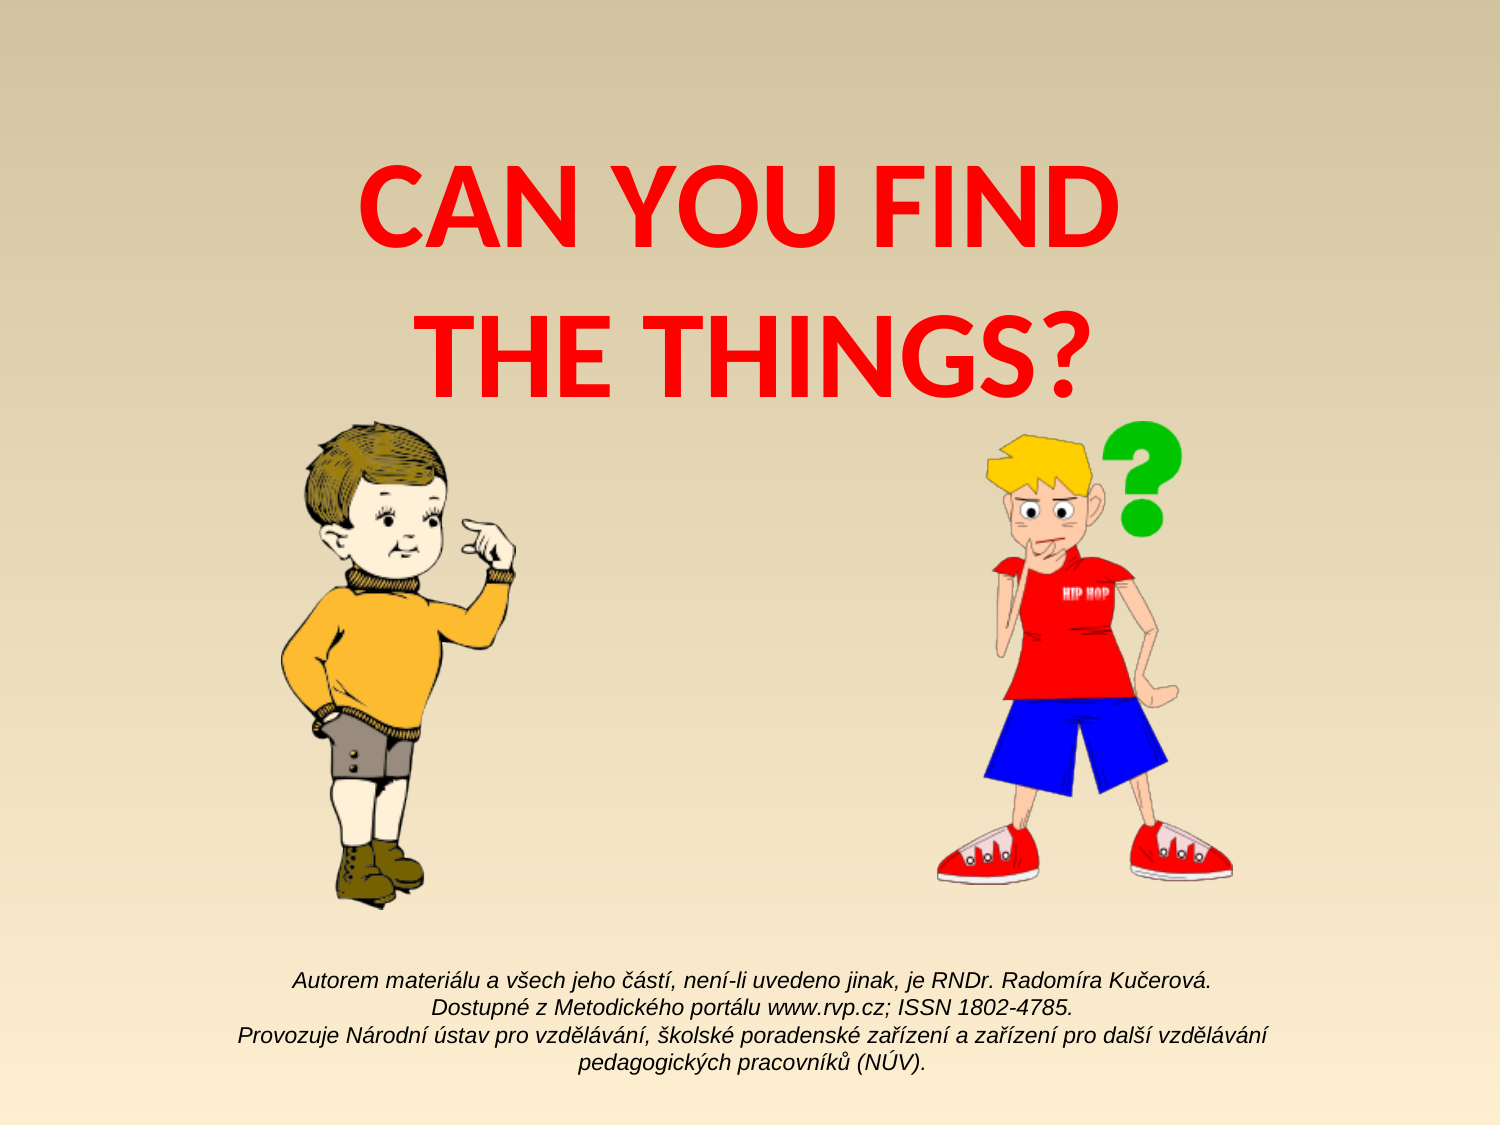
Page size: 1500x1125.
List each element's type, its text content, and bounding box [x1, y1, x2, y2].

picture [281, 421, 516, 910]
text_box Autorem materiálu a všech jeho částí, není-li uvedeno jinak, je RNDr. Radomíra Kučerová. Dostupné z Metodického portálu www.rvp.cz; ISSN 1802-4785. Provozuje Národní ústav pro vzdělávání, školské poradenské zařízení a zařízení pro další vzdělávání pedagogických pracovníků (NÚV). [183, 957, 1323, 1084]
title CAN YOU FIND THE THINGS? [117, 115, 1393, 431]
picture [937, 421, 1233, 885]
